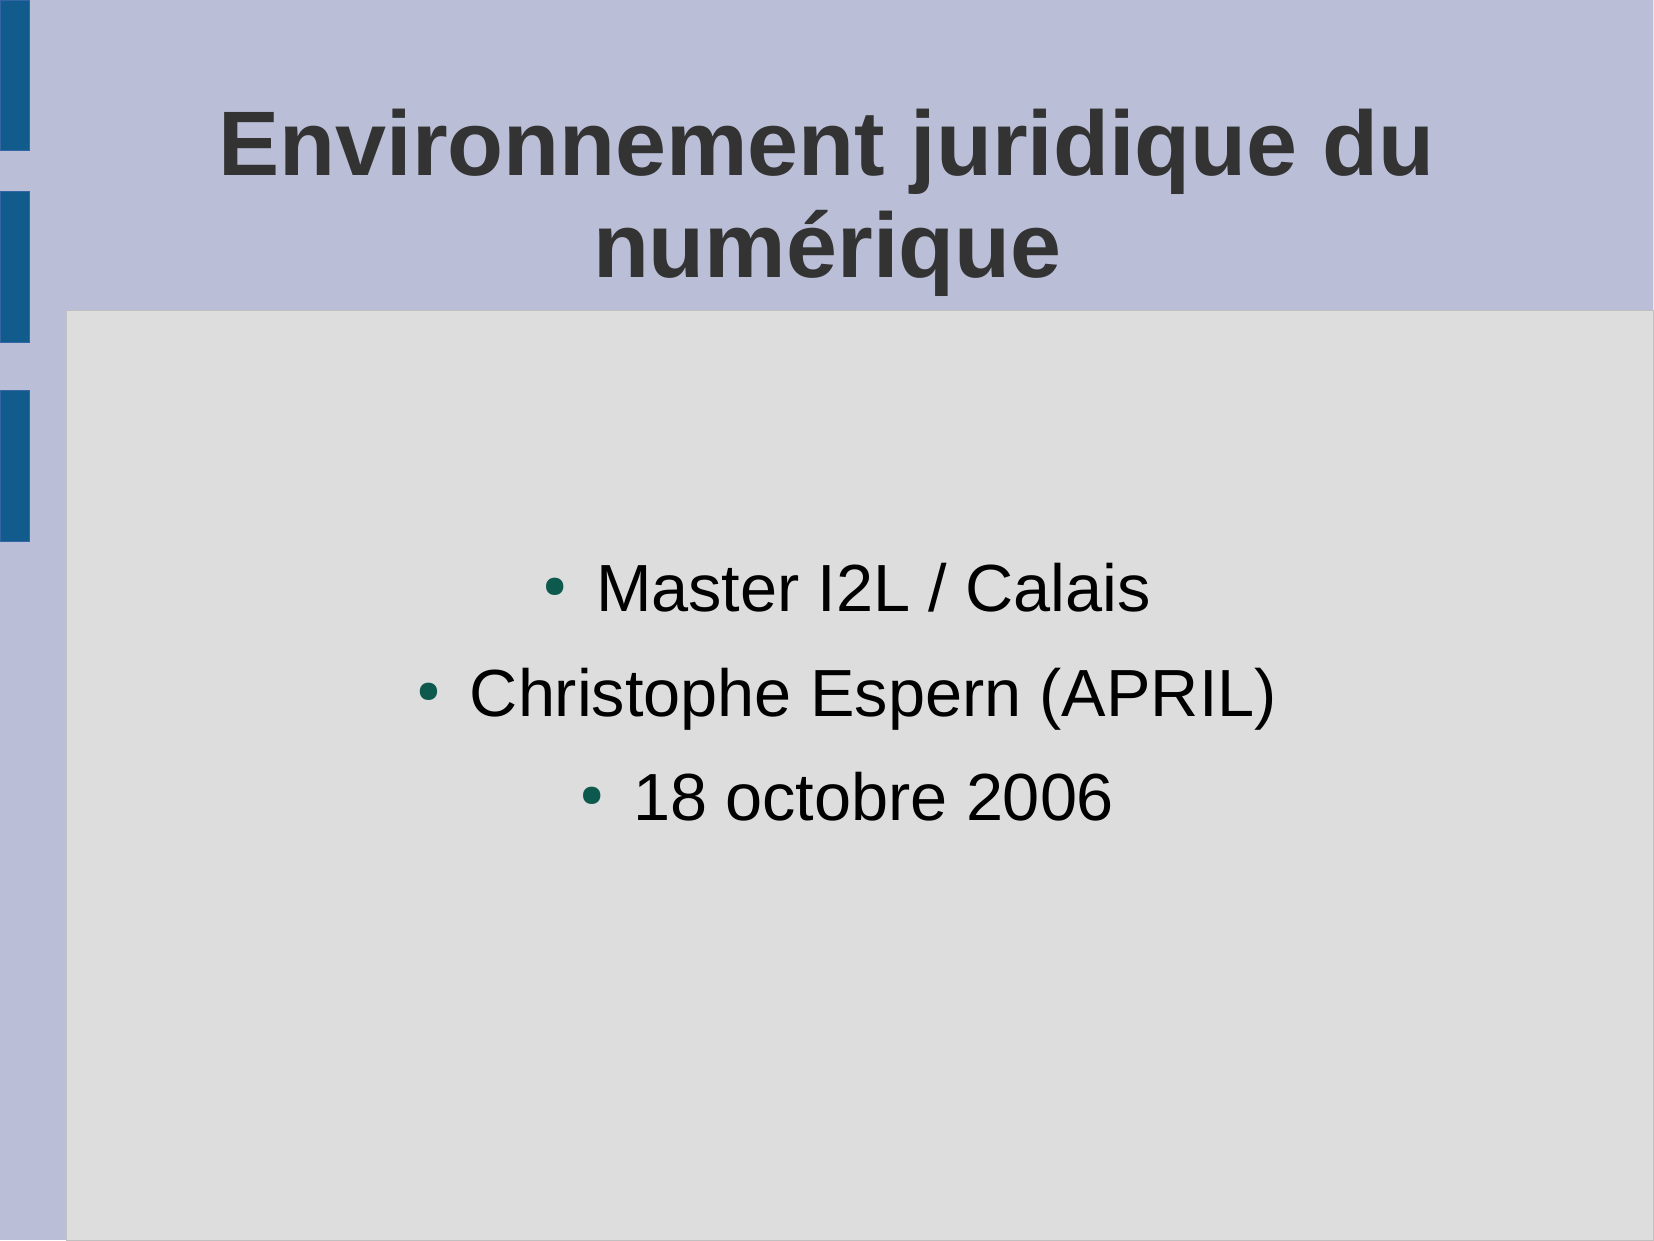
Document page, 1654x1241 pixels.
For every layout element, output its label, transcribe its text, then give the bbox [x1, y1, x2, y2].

title Environnement juridique du numérique [121, 91, 1534, 299]
list Master I2L / Calais Christophe Espern (APRIL) 18 octobre 2006 [123, 551, 1536, 916]
